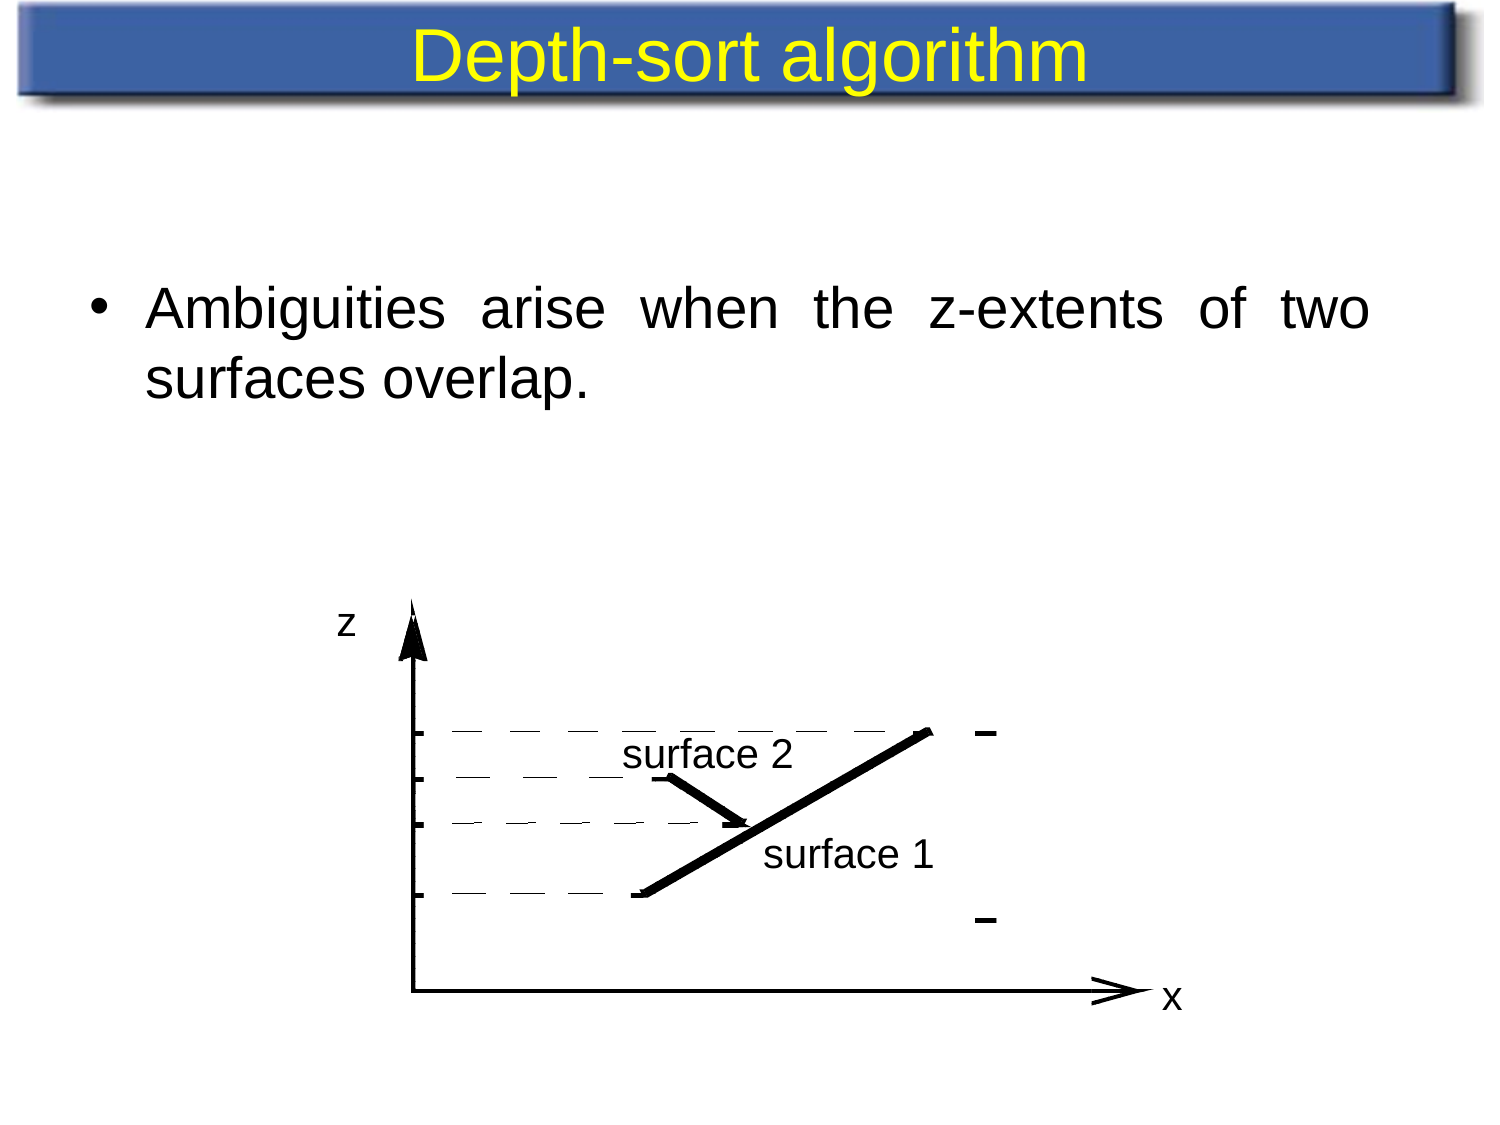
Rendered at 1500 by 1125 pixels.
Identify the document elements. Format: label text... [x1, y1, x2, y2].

text_box [975, 731, 997, 736]
title Depth-sort algorithm [75, 0, 1426, 105]
text_box surface 2 [622, 727, 795, 778]
text_box [975, 918, 997, 923]
picture [16, 0, 1484, 113]
text_box x [1161, 968, 1183, 1019]
text_box z [336, 594, 358, 645]
text_box [398, 598, 1154, 1006]
list Ambiguities arise when the z-extents of two surfaces overlap. [74, 262, 1388, 532]
text_box surface 1 [763, 827, 936, 878]
text_box [630, 727, 934, 898]
